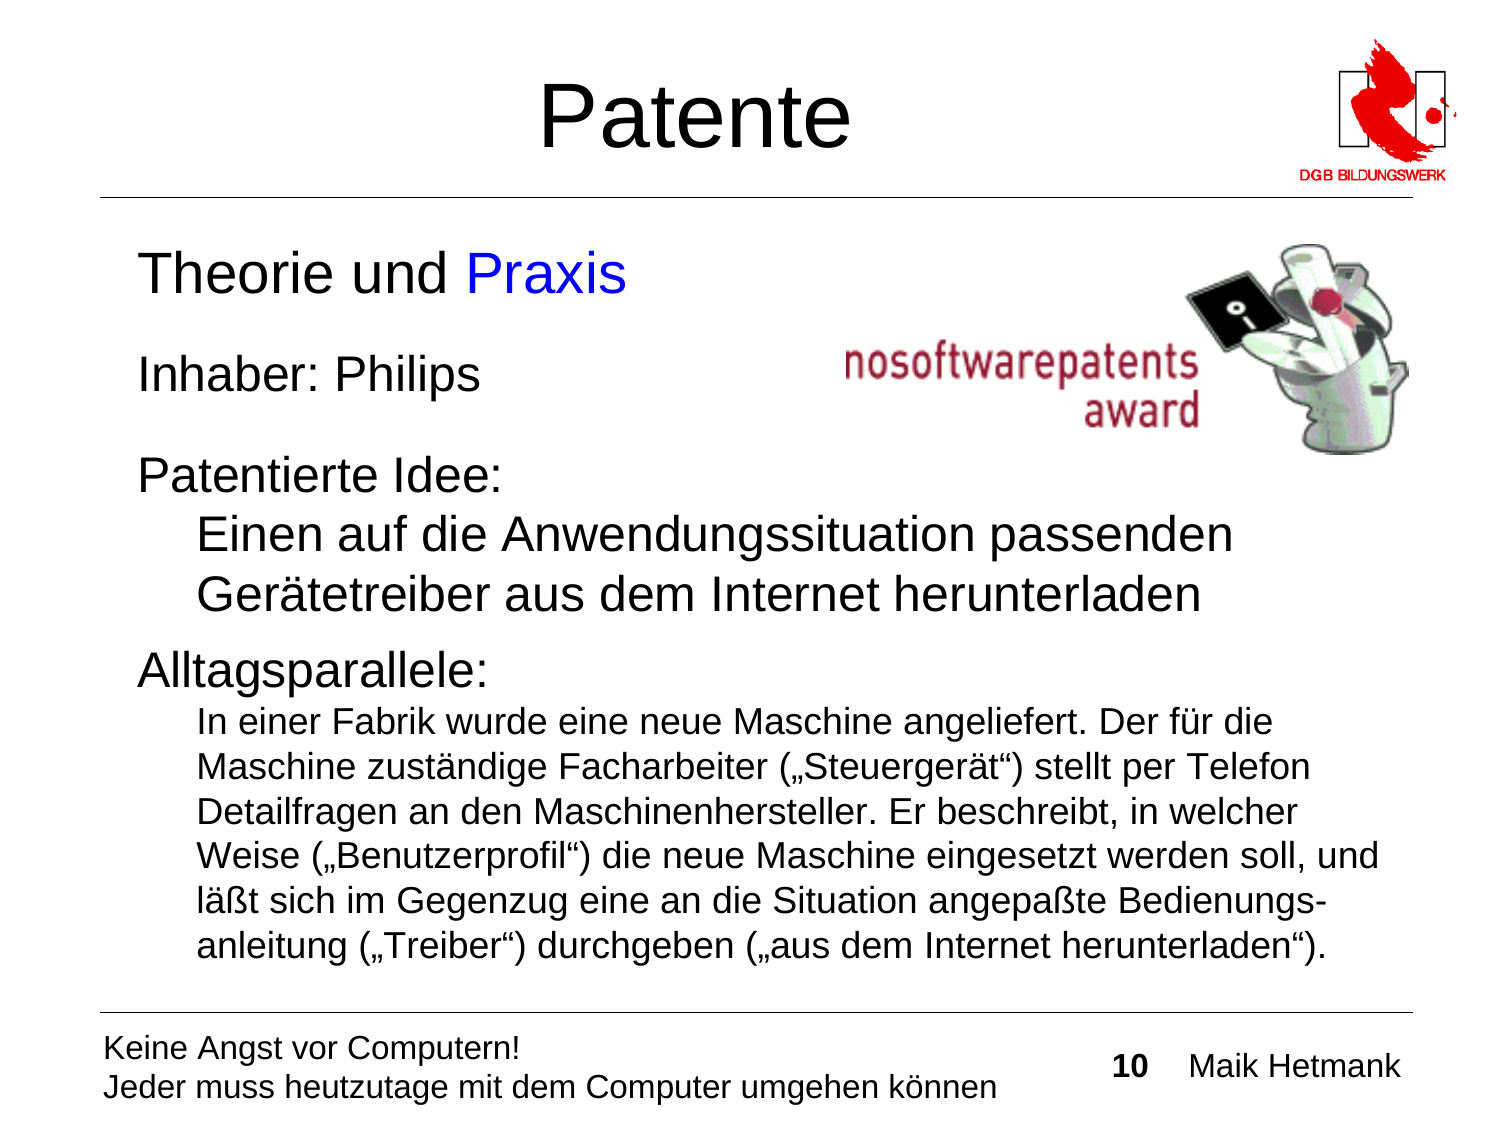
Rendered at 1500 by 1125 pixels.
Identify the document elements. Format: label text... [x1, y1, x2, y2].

text_box Theorie und Praxis [137, 236, 1407, 302]
title Patente [87, 49, 1305, 175]
text_box Alltagsparallele: In einer Fabrik wurde eine neue Maschine angeliefert. Der für die Maschine zuständige Facharbeiter („Steuergerät“) stellt per Telefon Detailfragen an den Maschinenhersteller. Er beschreibt, in welcher Weise („Benutzerprofil“) die neue Maschine eingesetzt werden soll, und läßt sich im Gegenzug eine an die Situation angepaßte Bedienungs-anleitung („Treiber“) durchgeben („aus dem Internet herunterladen“). [137, 637, 1407, 963]
text_box Patentierte Idee: Einen auf die Anwendungssituation passenden Gerätetreiber aus dem Internet herunterladen [137, 442, 1407, 619]
picture [846, 244, 1409, 455]
text_box Inhaber: Philips [137, 342, 846, 409]
picture [1299, 37, 1457, 181]
